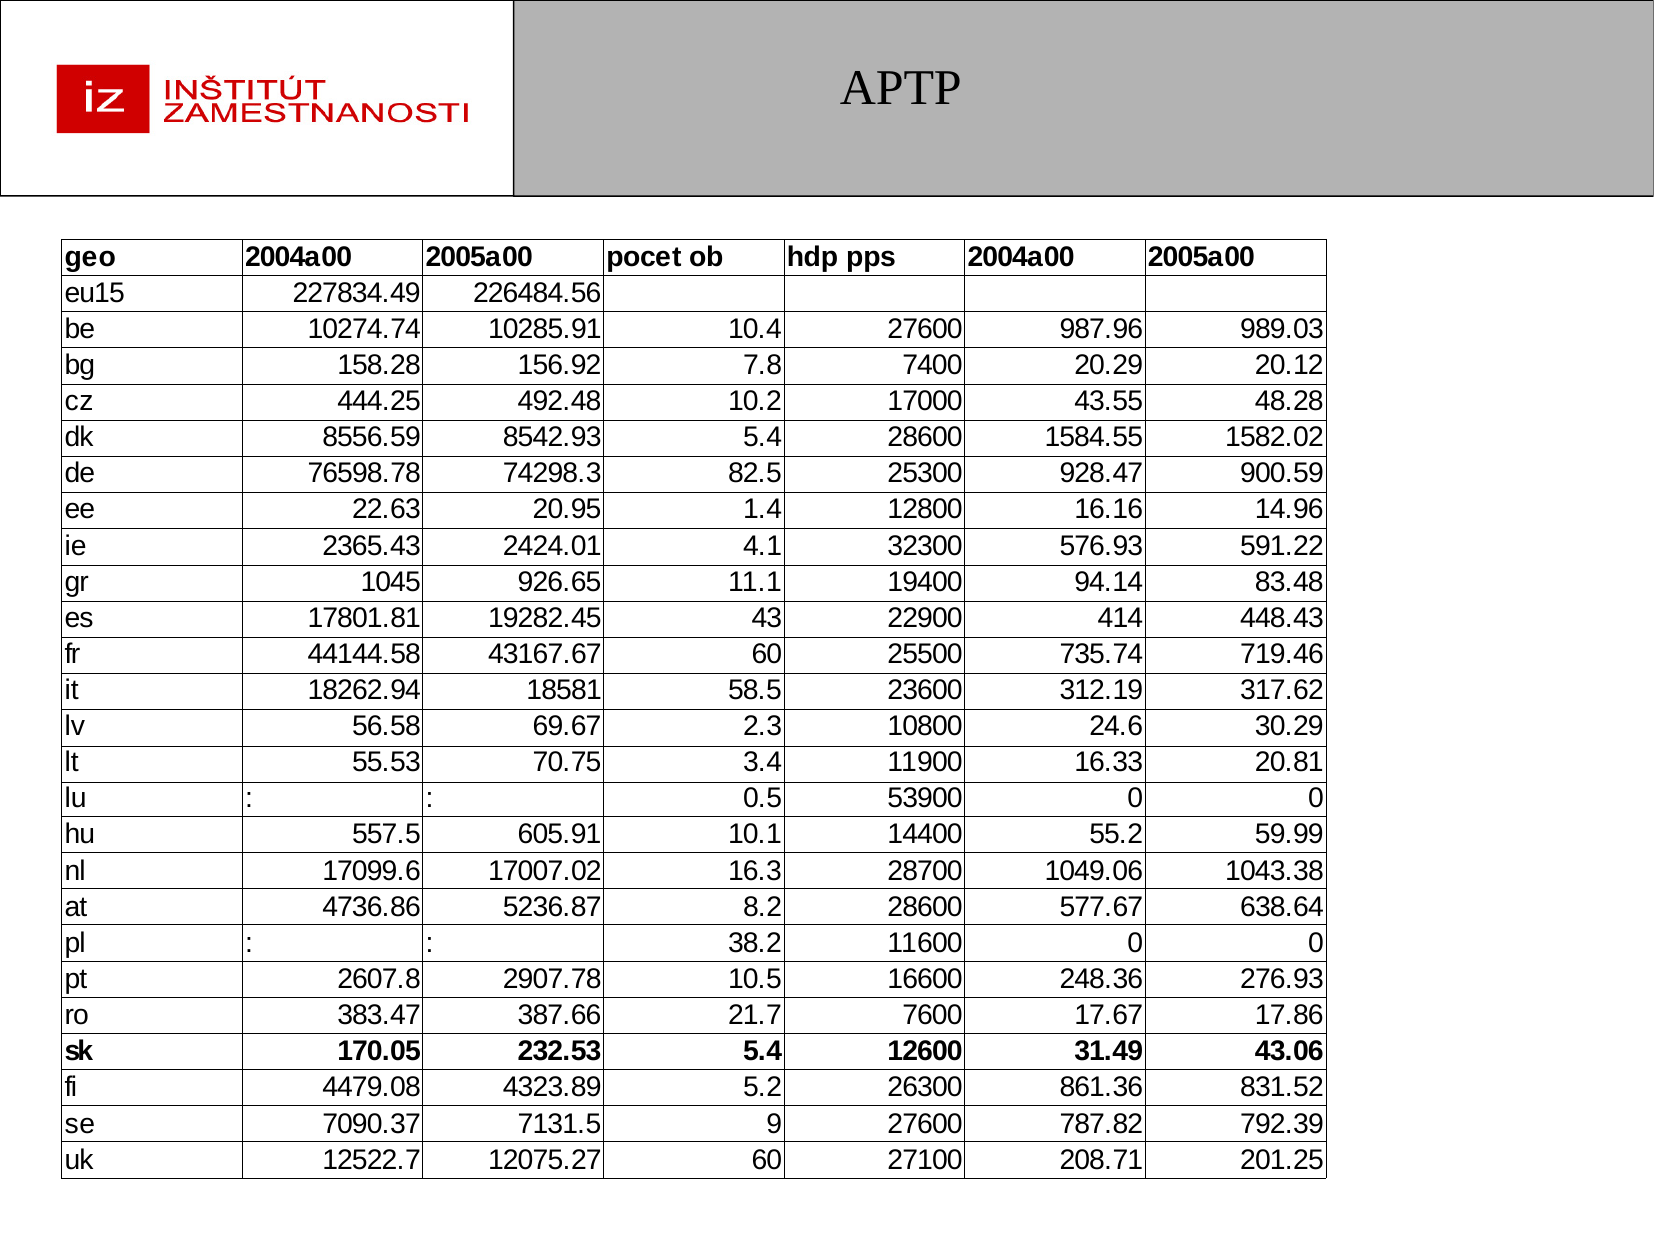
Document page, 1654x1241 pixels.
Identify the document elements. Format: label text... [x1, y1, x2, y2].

text_box [0, 0, 1654, 197]
picture [5, 5, 513, 190]
chart [59, 236, 1329, 1182]
text_box APTP [800, 59, 1329, 130]
